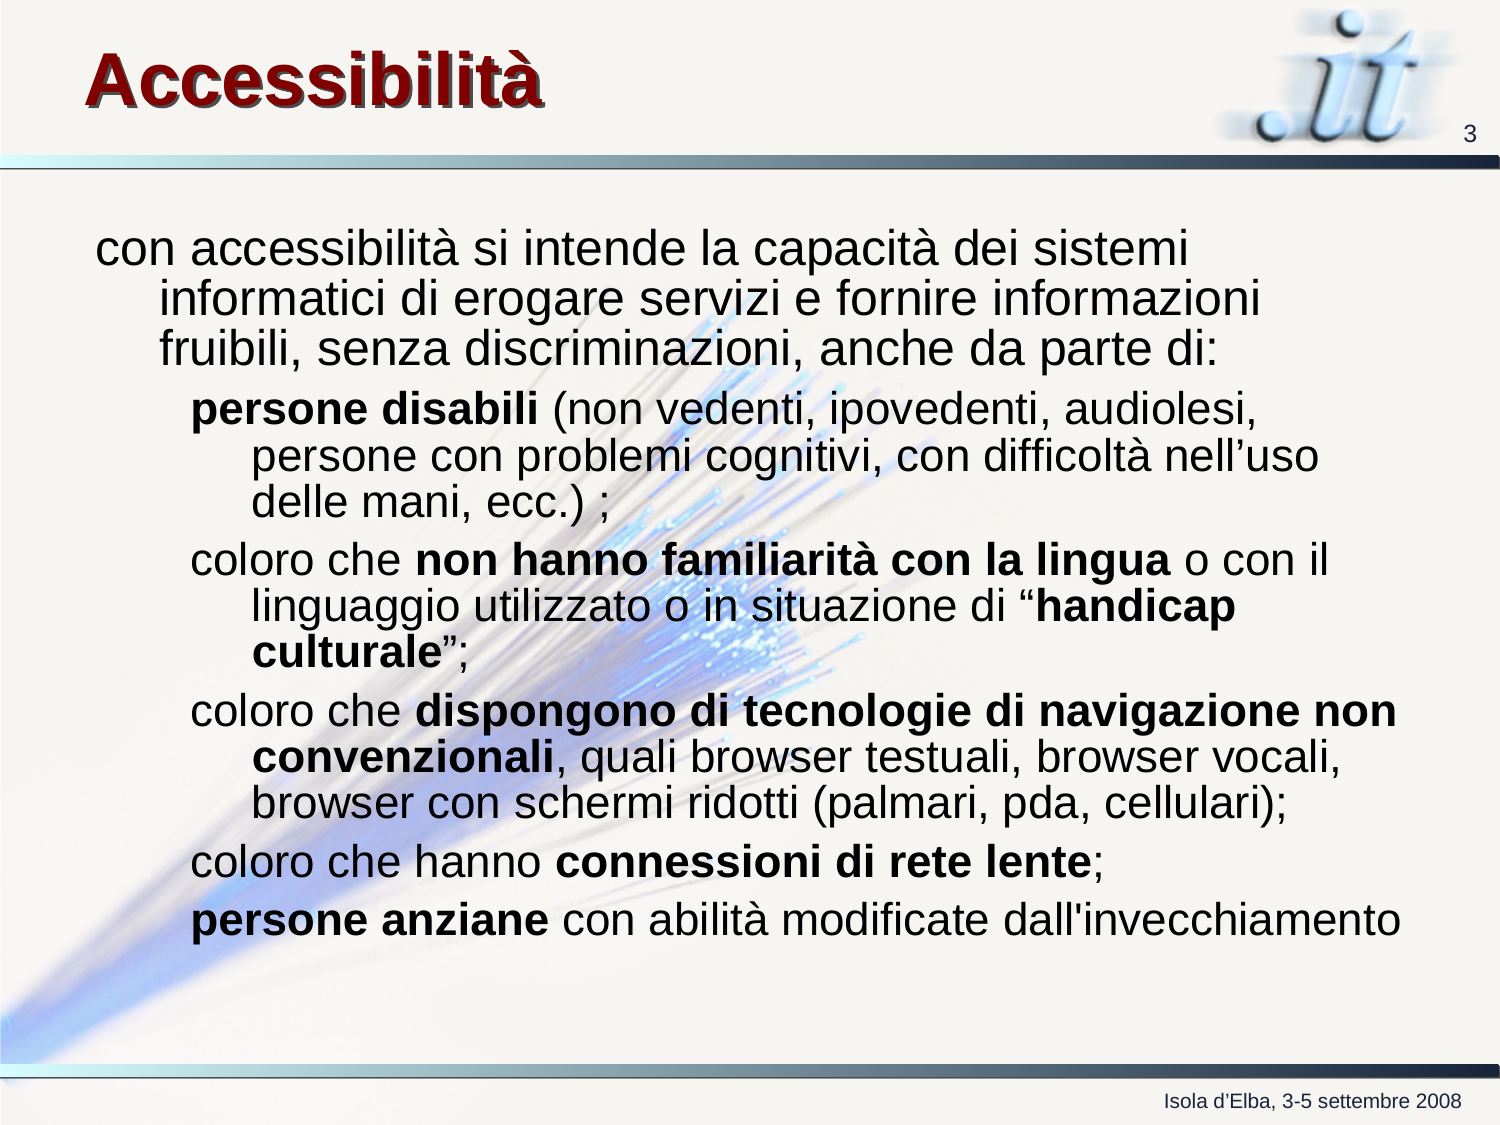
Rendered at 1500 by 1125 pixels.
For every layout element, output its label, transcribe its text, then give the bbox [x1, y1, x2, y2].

picture [0, 1079, 1500, 1125]
list con accessibilità si intende la capacità dei sistemi informatici di erogare servizi e fornire informazioni fruibili, senza discriminazioni, anche da parte di: persone disabili (non vedenti, ipovedenti, audiolesi, persone con problemi cognitivi, con difficoltà nell’uso delle mani, ecc.) ; coloro che non hanno familiarità con la lingua o con il linguaggio utilizzato o in situazione di “handicap culturale”; coloro che dispongono di tecnologie di navigazione non convenzionali, quali browser testuali, browser vocali, browser con schermi ridotti (palmari, pda, cellulari); coloro che hanno connessioni di rete lente; persone anziane con abilità modificate dall'invecchiamento [81, 217, 1425, 1058]
picture [0, 0, 1500, 157]
title Accessibilità [69, 37, 1186, 149]
picture [0, 170, 1500, 1066]
